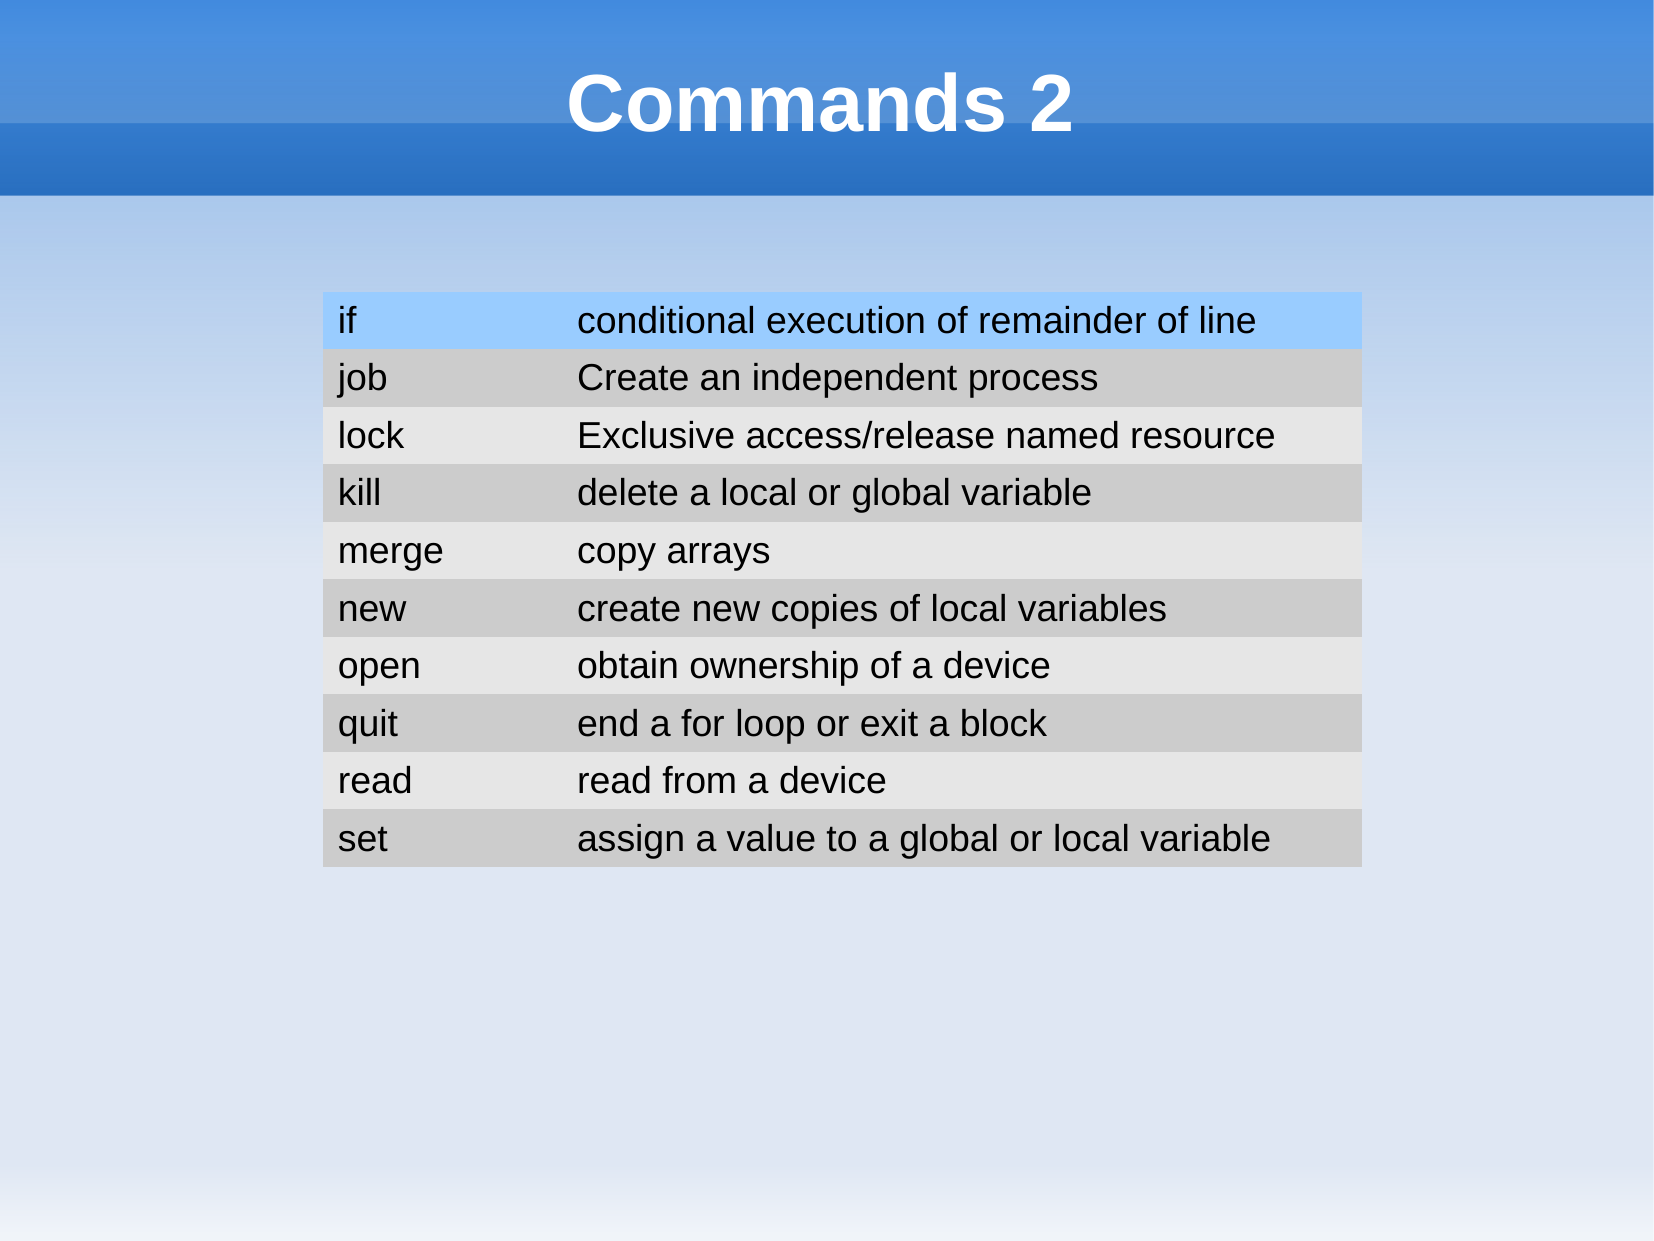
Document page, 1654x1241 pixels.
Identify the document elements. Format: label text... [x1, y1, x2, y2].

table_cell open [323, 637, 562, 694]
table_cell set [323, 809, 562, 867]
table_cell create new copies of local variables [562, 579, 1362, 637]
table_cell assign a value to a global or local variable [562, 809, 1362, 867]
table_cell Create an independent process [562, 349, 1362, 407]
table_cell read [323, 752, 562, 809]
table_cell Exclusive access/release named resource [562, 407, 1362, 464]
table_cell delete a local or global variable [562, 464, 1362, 522]
table_cell job [323, 349, 562, 407]
table_cell end a for loop or exit a block [562, 694, 1362, 752]
table_header conditional execution of remainder of line [562, 292, 1362, 349]
picture [0, 0, 1654, 1241]
table_cell read from a device [562, 752, 1362, 809]
table_cell kill [323, 464, 562, 522]
table_cell quit [323, 694, 562, 752]
table_cell new [323, 579, 562, 637]
table_cell lock [323, 407, 562, 464]
table_header if [323, 292, 562, 349]
table_cell obtain ownership of a device [562, 637, 1362, 694]
title Commands 2 [76, 0, 1565, 208]
table_cell merge [323, 522, 562, 579]
table_cell copy arrays [562, 522, 1362, 579]
